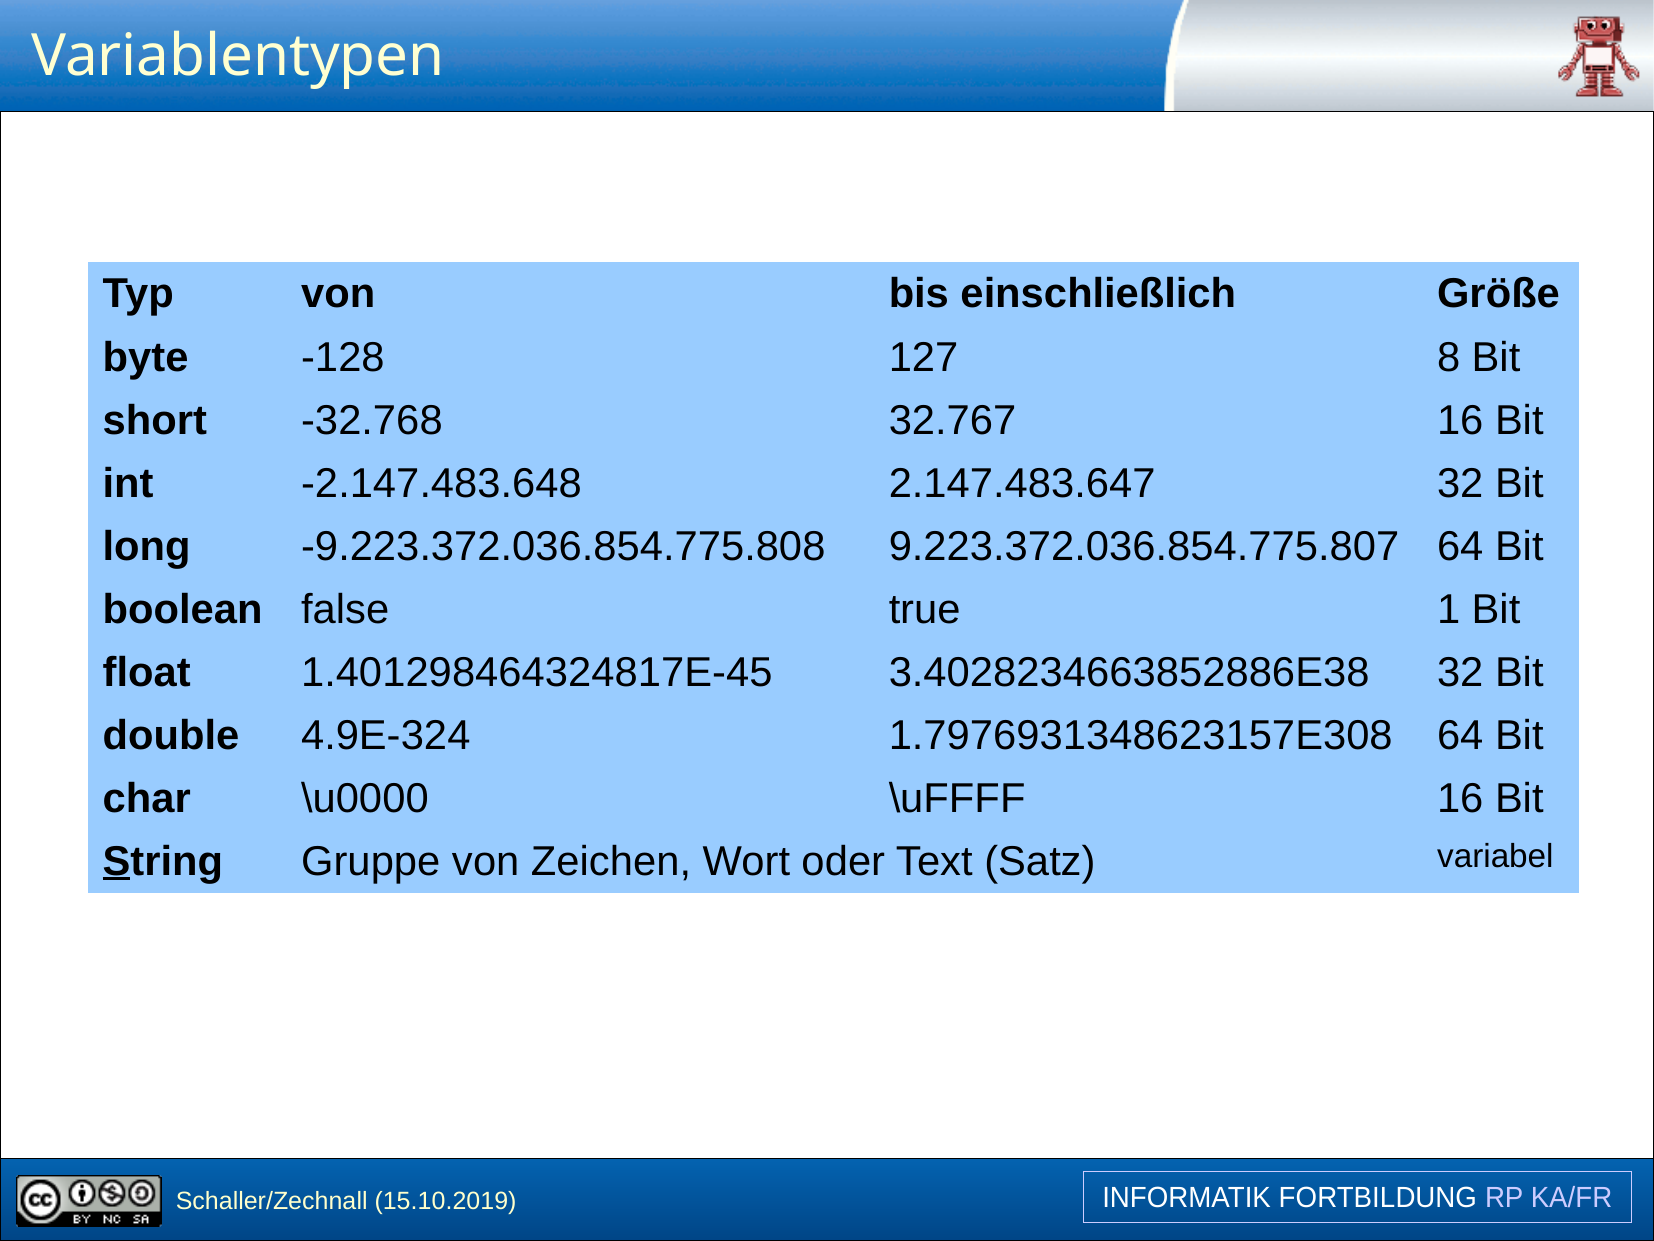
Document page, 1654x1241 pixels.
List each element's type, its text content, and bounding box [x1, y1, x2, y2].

table_header von [286, 262, 874, 327]
table_cell Gruppe von Zeichen, Wort oder Text (Satz) [286, 830, 1422, 893]
table_cell 64 Bit [1422, 704, 1579, 767]
table_cell -32.768 [286, 390, 874, 452]
table_header bis einschließlich [874, 262, 1422, 327]
table_cell String [88, 830, 286, 893]
picture [0, 0, 1654, 111]
table_cell 16 Bit [1422, 767, 1579, 830]
table_cell double [88, 704, 286, 767]
table_cell float [88, 641, 286, 704]
table_cell -9.223.372.036.854.775.808 [286, 515, 874, 578]
table_cell int [88, 452, 286, 515]
title Variablentypen [31, 14, 1151, 92]
table_cell 32.767 [874, 390, 1422, 452]
table_header Typ [88, 262, 286, 327]
table_cell 32 Bit [1422, 452, 1579, 515]
table_header Größe [1422, 262, 1579, 327]
table_cell false [286, 578, 874, 641]
table_cell short [88, 390, 286, 452]
table_cell true [874, 578, 1422, 641]
table_cell 1.7976931348623157E308 [874, 704, 1422, 767]
table_cell variabel [1422, 830, 1579, 893]
table_cell boolean [88, 578, 286, 641]
table_cell \uFFFF [874, 767, 1422, 830]
table_cell 127 [874, 327, 1422, 390]
table_cell 16 Bit [1422, 390, 1579, 452]
table_cell 1.401298464324817E-45 [286, 641, 874, 704]
table_cell 2.147.483.647 [874, 452, 1422, 515]
table_cell 64 Bit [1422, 515, 1579, 578]
table_cell 4.9E-324 [286, 704, 874, 767]
table_cell 1 Bit [1422, 578, 1579, 641]
table_cell long [88, 515, 286, 578]
picture [16, 1175, 162, 1227]
table_cell 8 Bit [1422, 327, 1579, 390]
table_cell 3.4028234663852886E38 [874, 641, 1422, 704]
table_cell -2.147.483.648 [286, 452, 874, 515]
table_cell \u0000 [286, 767, 874, 830]
table_cell 9.223.372.036.854.775.807 [874, 515, 1422, 578]
table_cell byte [88, 327, 286, 390]
table_cell -128 [286, 327, 874, 390]
table_cell char [88, 767, 286, 830]
table_cell 32 Bit [1422, 641, 1579, 704]
